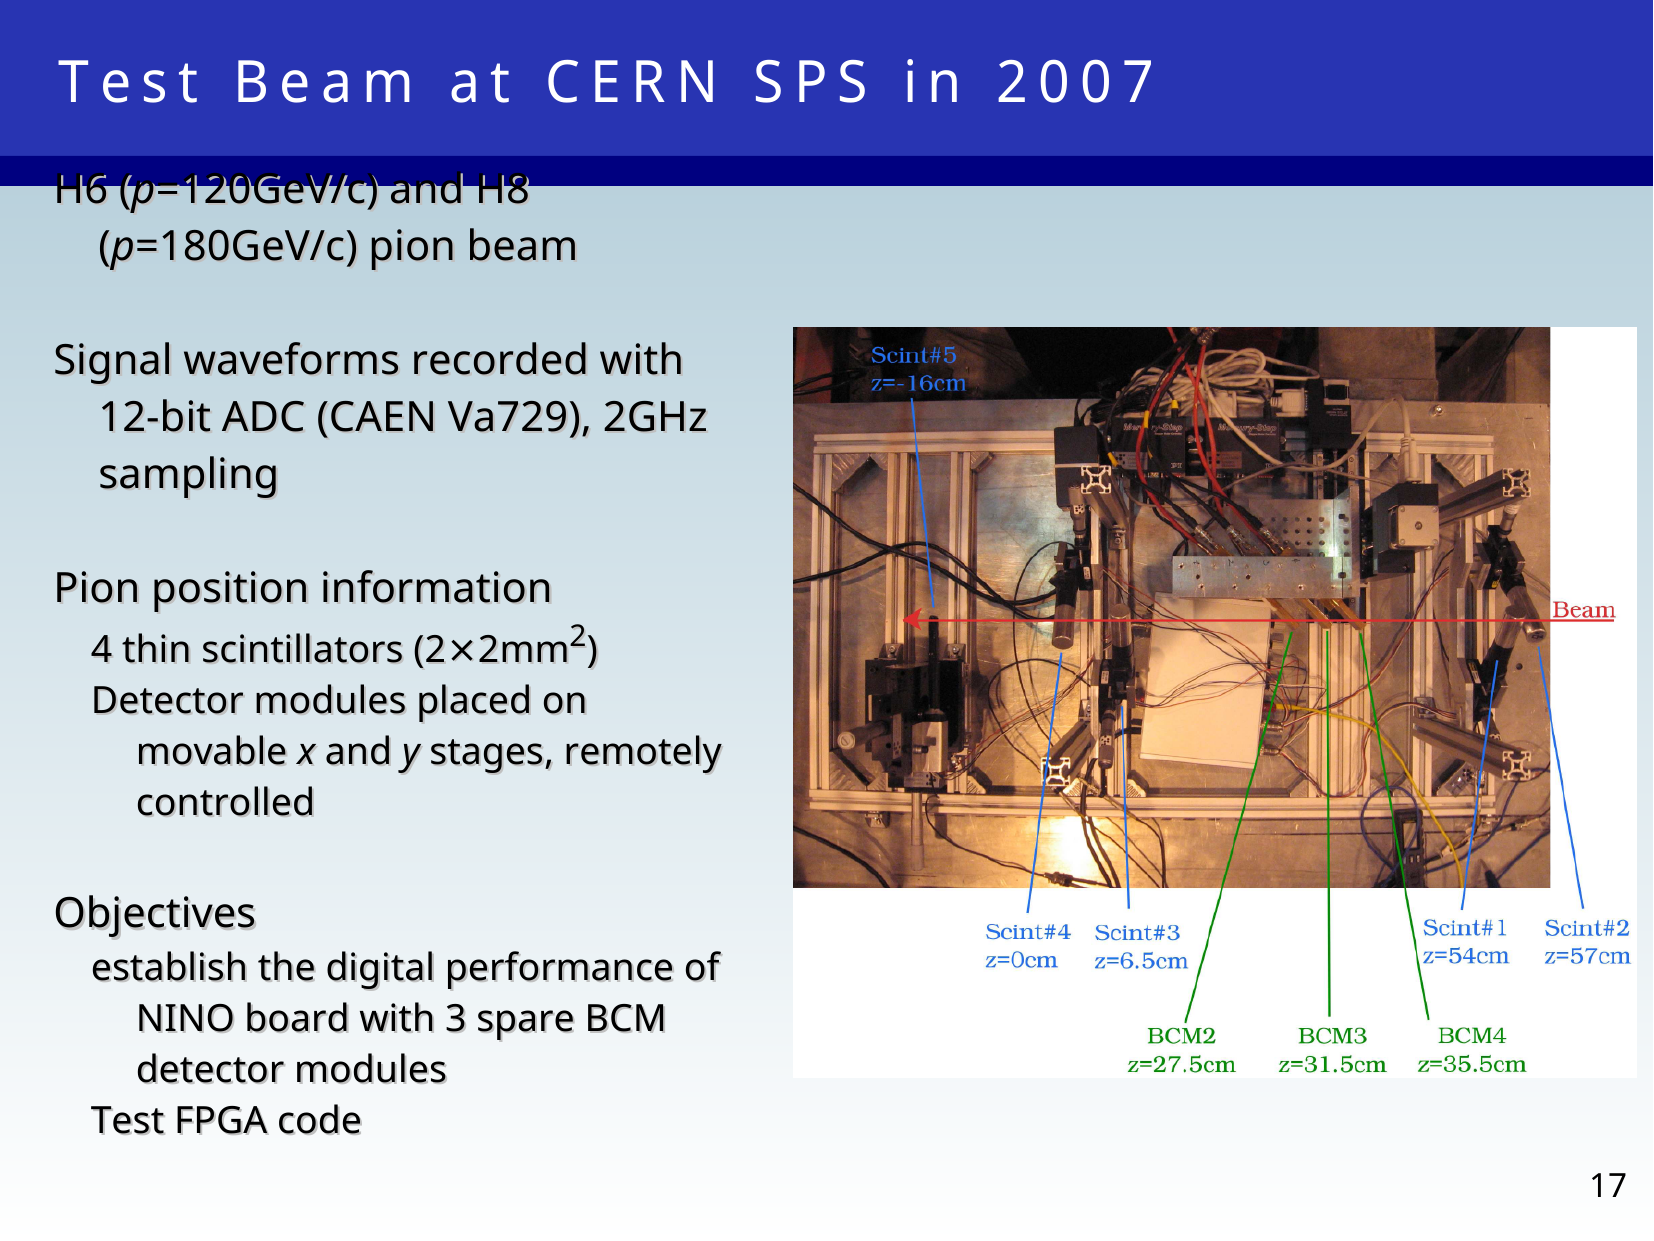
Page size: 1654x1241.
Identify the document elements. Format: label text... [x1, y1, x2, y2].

subtitle H6 (p=120GeV/c) and H8 (p=180GeV/c) pion beam Signal waveforms recorded with 12-bit ADC (CAEN Va729), 2GHz sampling Pion position information 4 thin scintillators (2×2mm2) Detector modules placed on movable x and y stages, remotely controlled Objectives establish the digital performance of NINO board with 3 spare BCM detector modules Test FPGA code [15, 235, 726, 1182]
title Test Beam at CERN SPS in 2007 [58, 5, 1613, 155]
picture [793, 327, 1637, 1078]
